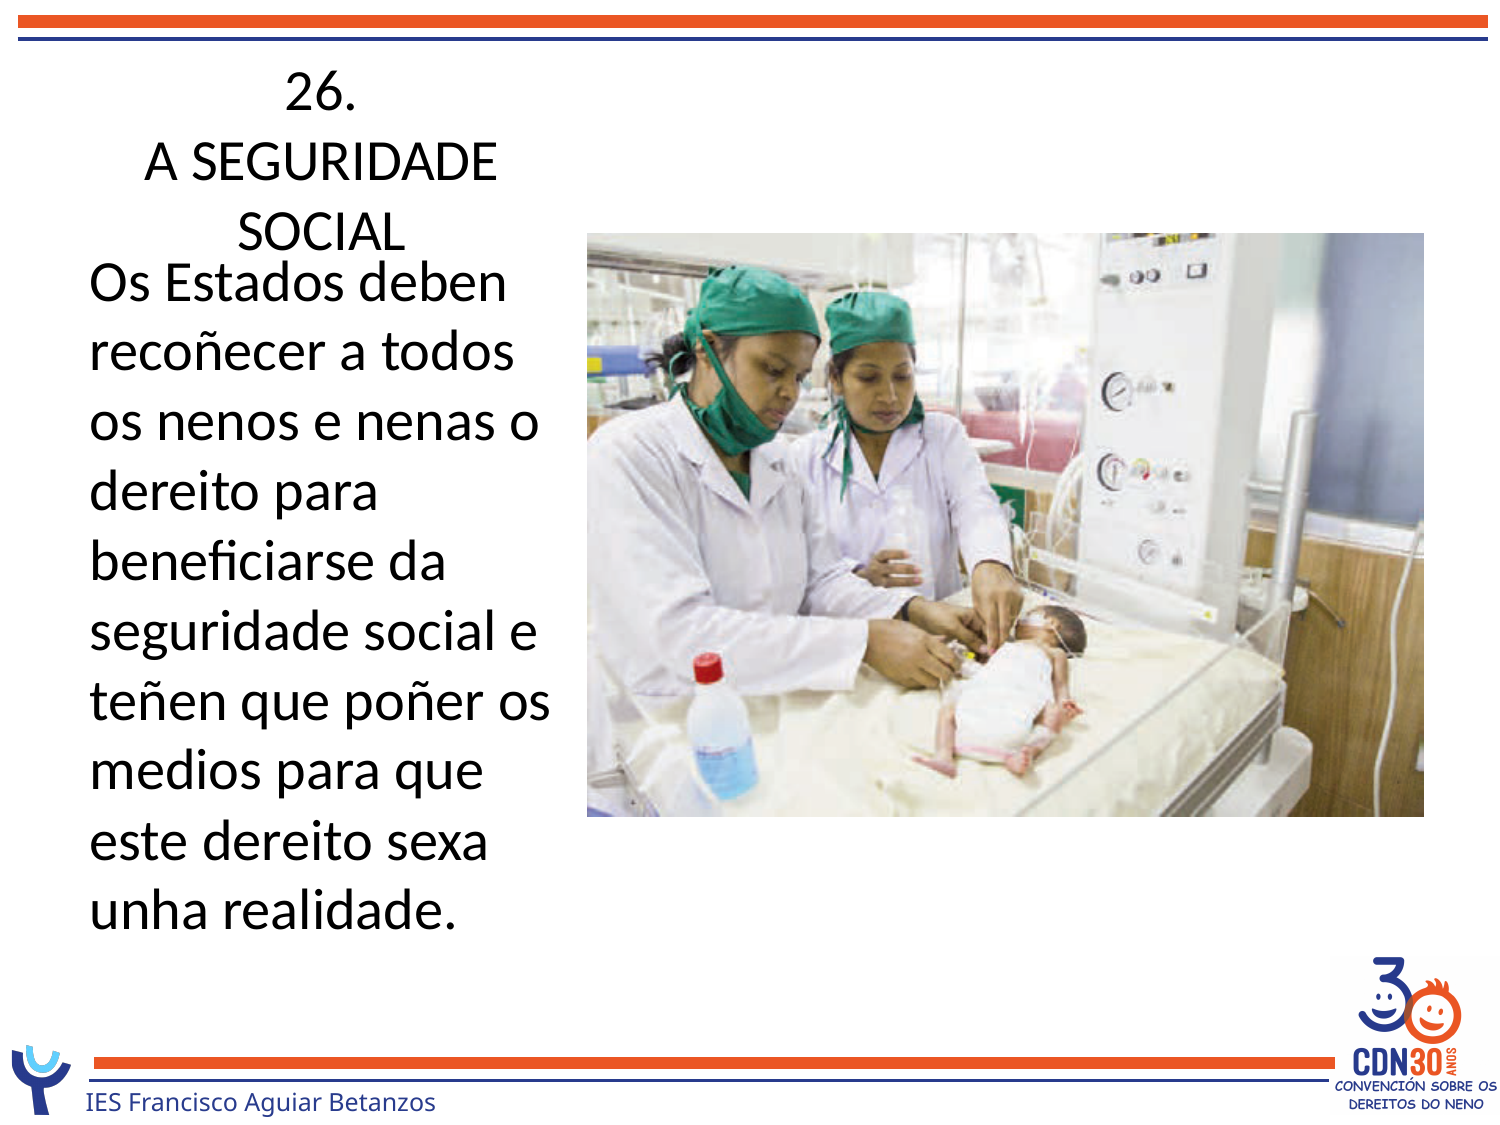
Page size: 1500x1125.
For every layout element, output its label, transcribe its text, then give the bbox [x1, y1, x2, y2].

list Os Estados deben recoñecer a todos os nenos e nenas o dereito para beneficiarse da seguridade social e teñen que poñer os medios para que este dereito sexa unha realidade. [75, 235, 569, 1005]
picture [587, 233, 1424, 817]
picture [1330, 956, 1500, 1115]
picture [11, 1045, 71, 1115]
title 26. A SEGURIDADE SOCIAL [75, 44, 569, 235]
